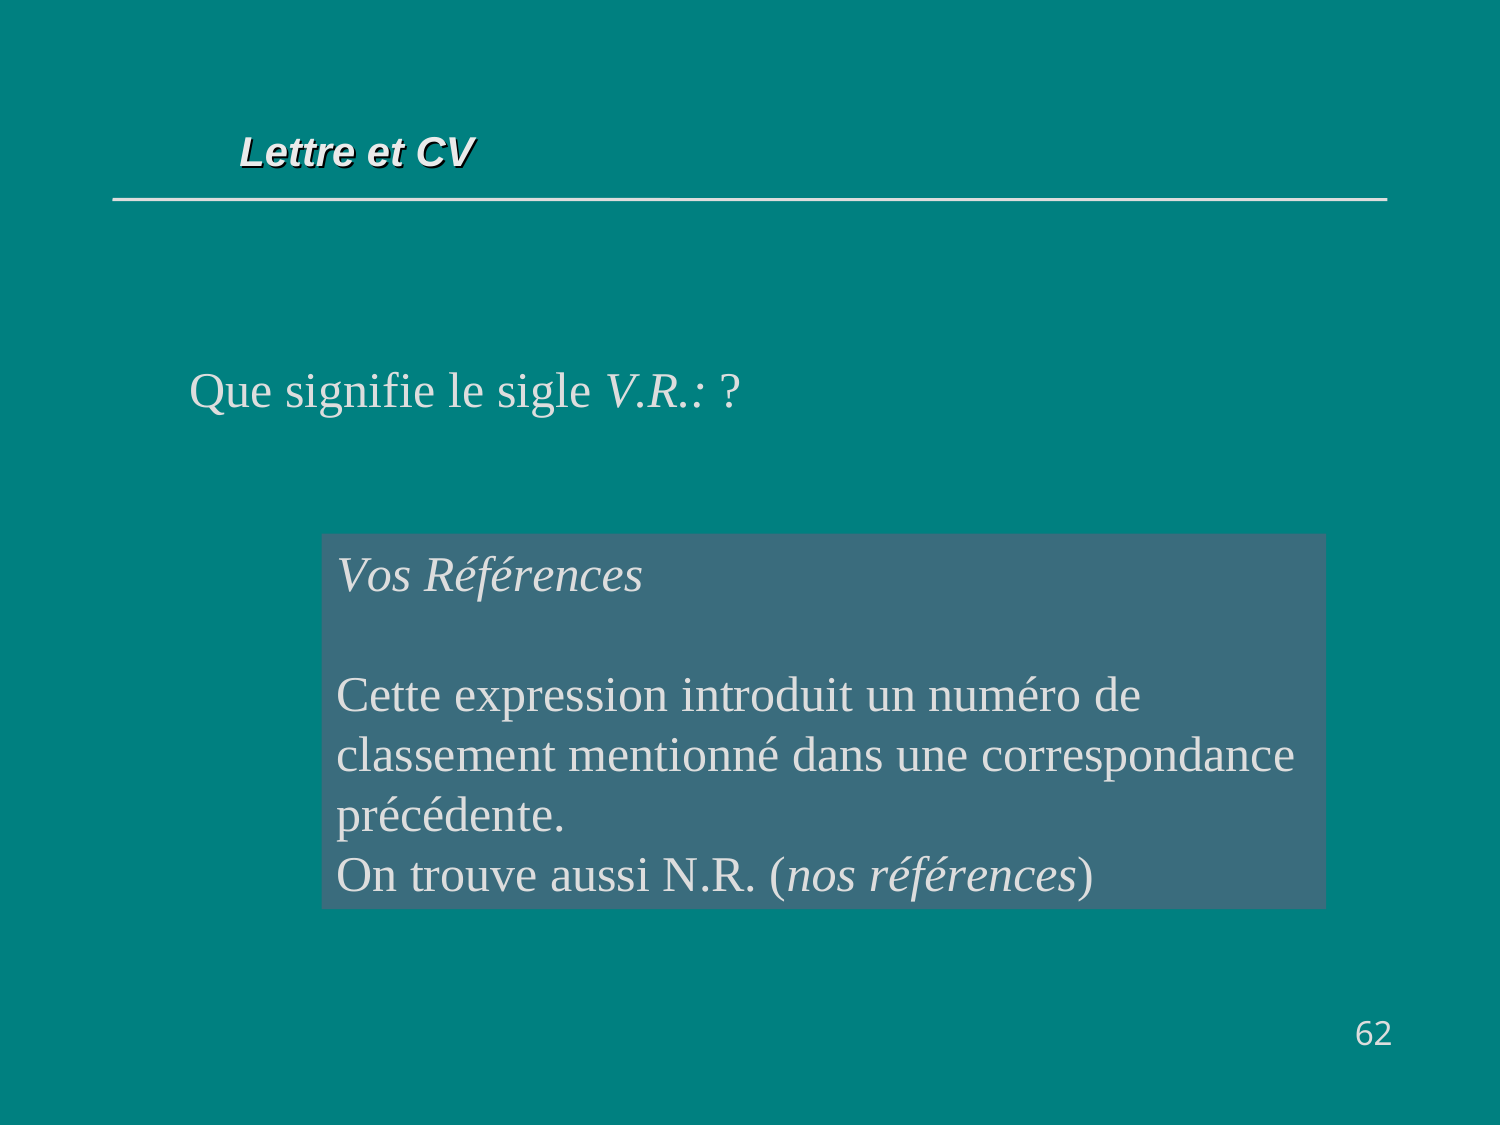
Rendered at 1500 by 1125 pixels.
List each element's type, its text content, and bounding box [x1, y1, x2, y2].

text_box Lettre et CV [224, 116, 489, 183]
text_box Vos Références Cette expression introduit un numéro de classement mentionné dans une correspondance précédente. On trouve aussi N.R. (nos références) [321, 533, 1327, 910]
text_box Que signifie le sigle V.R.: ? [174, 349, 1376, 426]
